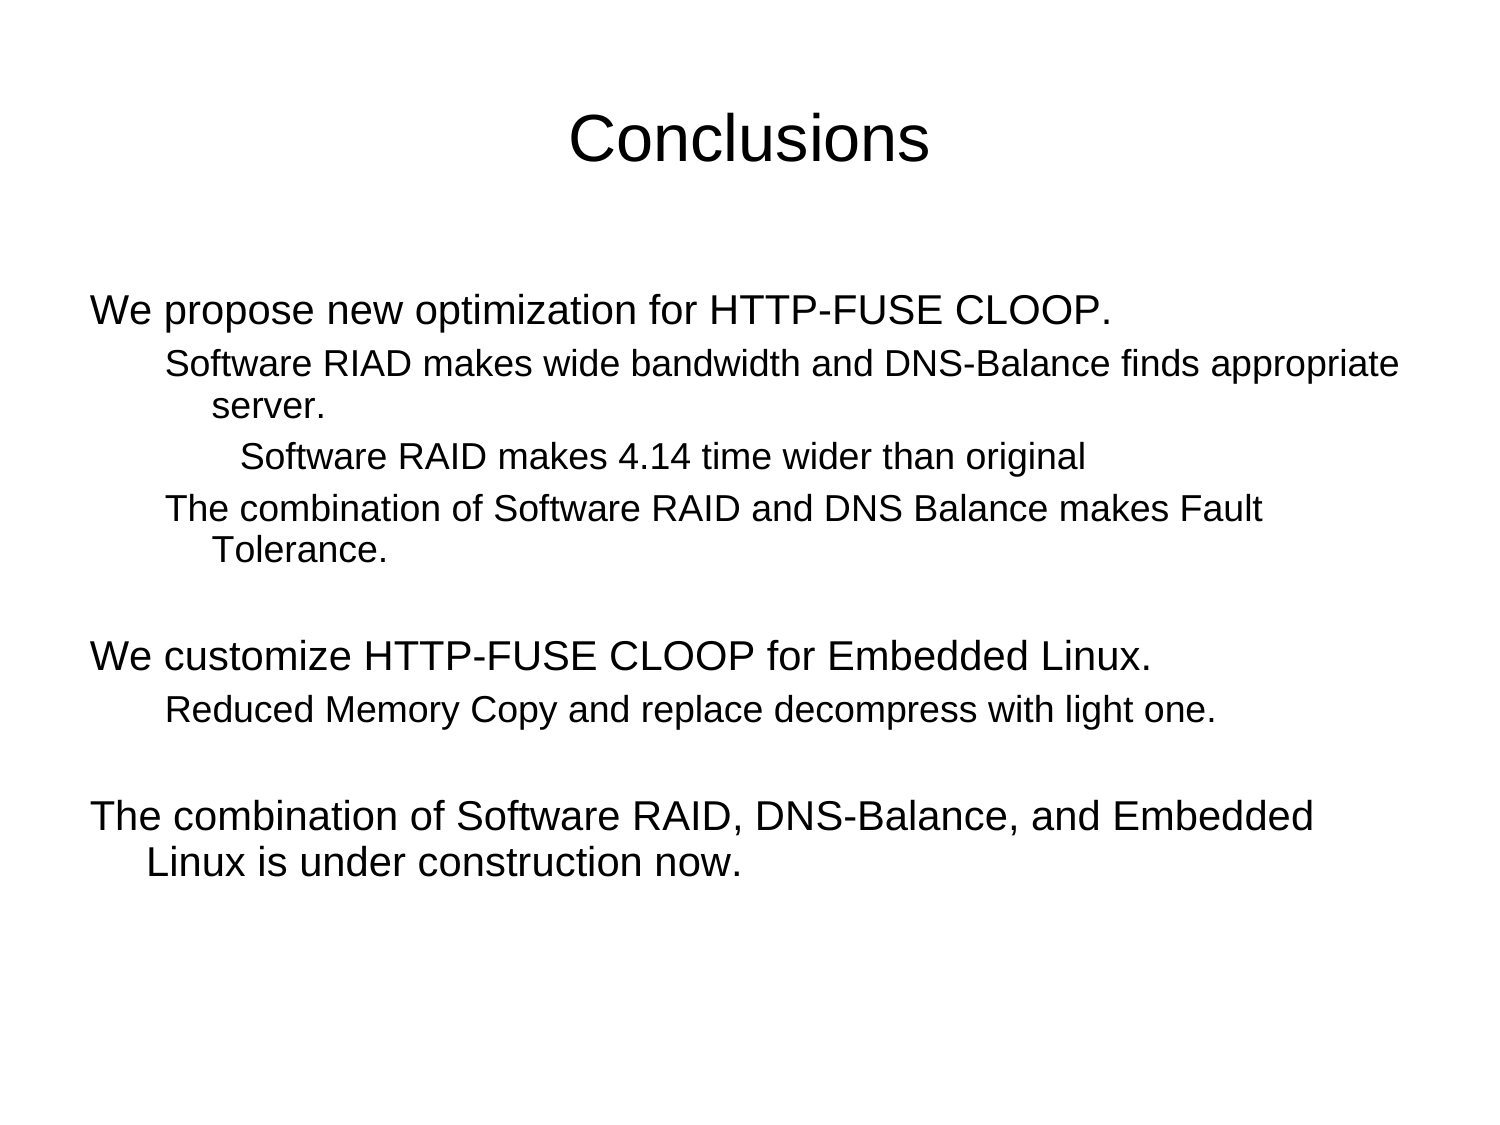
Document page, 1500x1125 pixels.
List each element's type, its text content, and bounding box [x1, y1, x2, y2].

list We propose new optimization for HTTP-FUSE CLOOP. Software RIAD makes wide bandwidth and DNS-Balance finds appropriate server. Software RAID makes 4.14 time wider than original The combination of Software RAID and DNS Balance makes Fault Tolerance. We customize HTTP-FUSE CLOOP for Embedded Linux. Reduced Memory Copy and replace decompress with light one. The combination of Software RAID, DNS-Balance, and Embedded Linux is under construction now. [75, 278, 1426, 1125]
title Conclusions [75, 45, 1426, 233]
